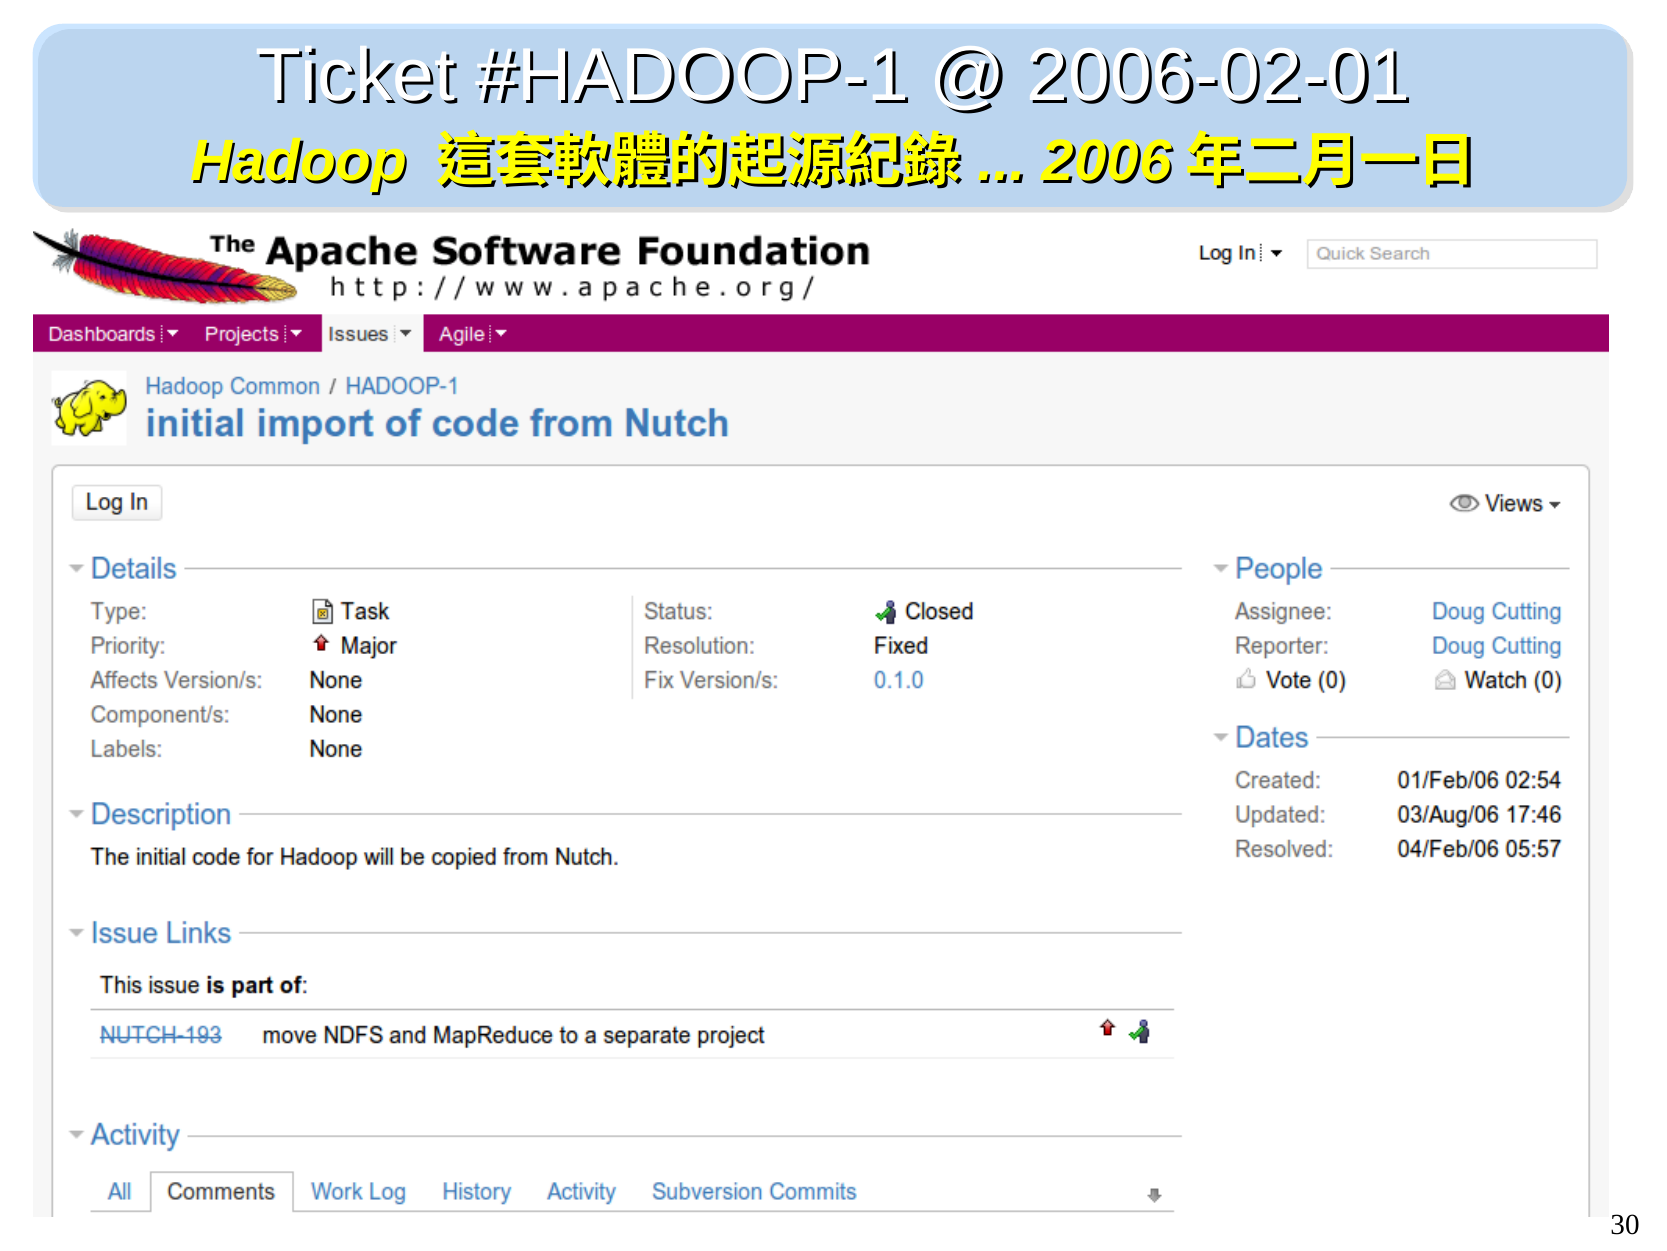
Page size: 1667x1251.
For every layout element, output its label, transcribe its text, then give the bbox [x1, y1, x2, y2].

text_box [32, 23, 1628, 207]
title Ticket #HADOOP-1 @ 2006-02-01 Hadoop 這套軟體的起源紀錄... 2006年二月一日 [124, 41, 1542, 192]
picture [33, 227, 1609, 1217]
